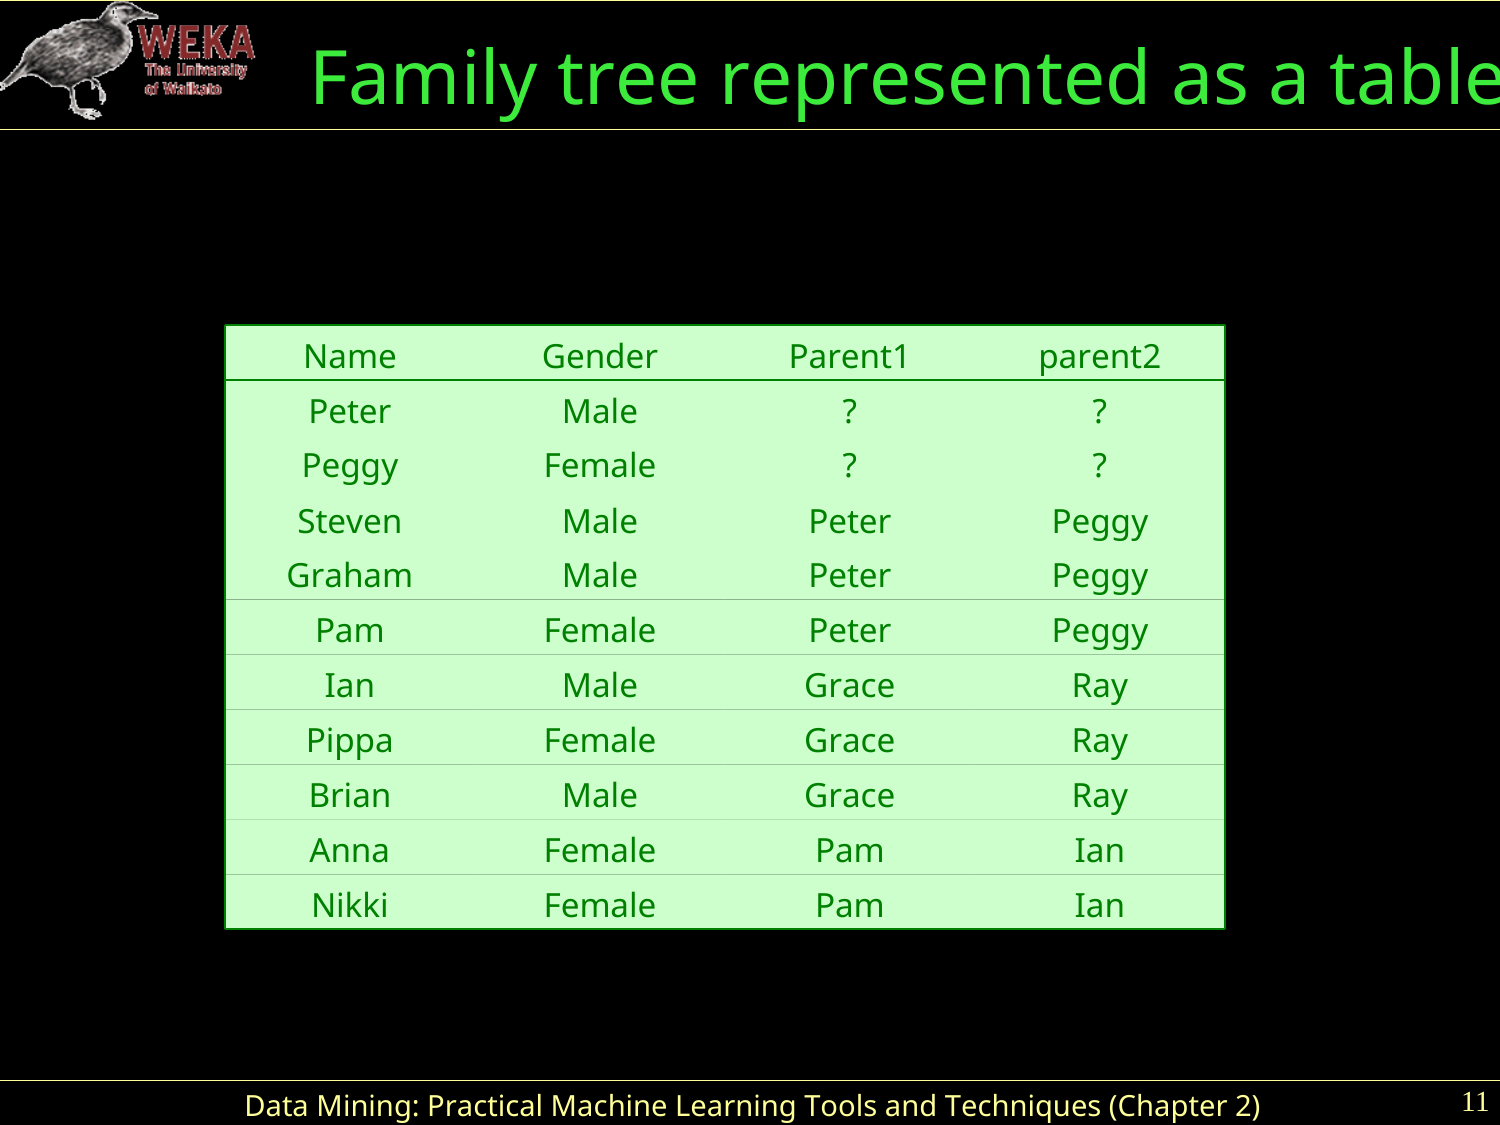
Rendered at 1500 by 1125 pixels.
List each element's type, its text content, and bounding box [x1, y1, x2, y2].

text_box Pippa [226, 710, 475, 765]
title Family tree represented as a table [295, 16, 1500, 178]
text_box Graham [226, 545, 475, 600]
text_box Parent1 [726, 326, 975, 379]
text_box Gender [475, 326, 726, 379]
text_box Pam [226, 600, 475, 655]
text_box Peggy [975, 545, 1224, 600]
text_box Peter [226, 381, 475, 435]
text_box Ray [975, 655, 1224, 710]
text_box Grace [726, 710, 975, 765]
text_box Grace [726, 765, 975, 820]
text_box Female [475, 820, 726, 875]
text_box Pam [726, 820, 975, 875]
text_box Ray [975, 765, 1224, 820]
text_box Name [226, 326, 475, 379]
text_box Ian [975, 820, 1224, 875]
text_box Male [475, 545, 726, 600]
text_box Ray [975, 710, 1224, 765]
text_box Male [475, 765, 726, 820]
text_box Female [475, 600, 726, 655]
text_box Peggy [975, 490, 1224, 545]
text_box Male [475, 655, 726, 710]
text_box Pam [726, 875, 975, 928]
text_box Male [475, 381, 726, 435]
text_box Peter [726, 600, 975, 655]
text_box Steven [226, 490, 475, 545]
text_box ? [726, 435, 975, 490]
text_box Female [475, 710, 726, 765]
text_box ? [726, 381, 975, 435]
text_box Peggy [975, 600, 1224, 655]
text_box Anna [226, 820, 475, 875]
text_box Peter [726, 490, 975, 545]
text_box Female [475, 435, 726, 490]
text_box Female [475, 875, 726, 928]
text_box Grace [726, 655, 975, 710]
text_box ? [975, 381, 1224, 435]
text_box Male [475, 490, 726, 545]
text_box Peter [726, 545, 975, 600]
text_box Ian [226, 655, 475, 710]
text_box parent2 [975, 326, 1224, 379]
text_box ? [975, 435, 1224, 490]
text_box Peggy [226, 435, 475, 490]
text_box Ian [975, 875, 1224, 928]
picture [0, 1, 266, 129]
text_box Brian [226, 765, 475, 820]
text_box Nikki [226, 875, 475, 928]
